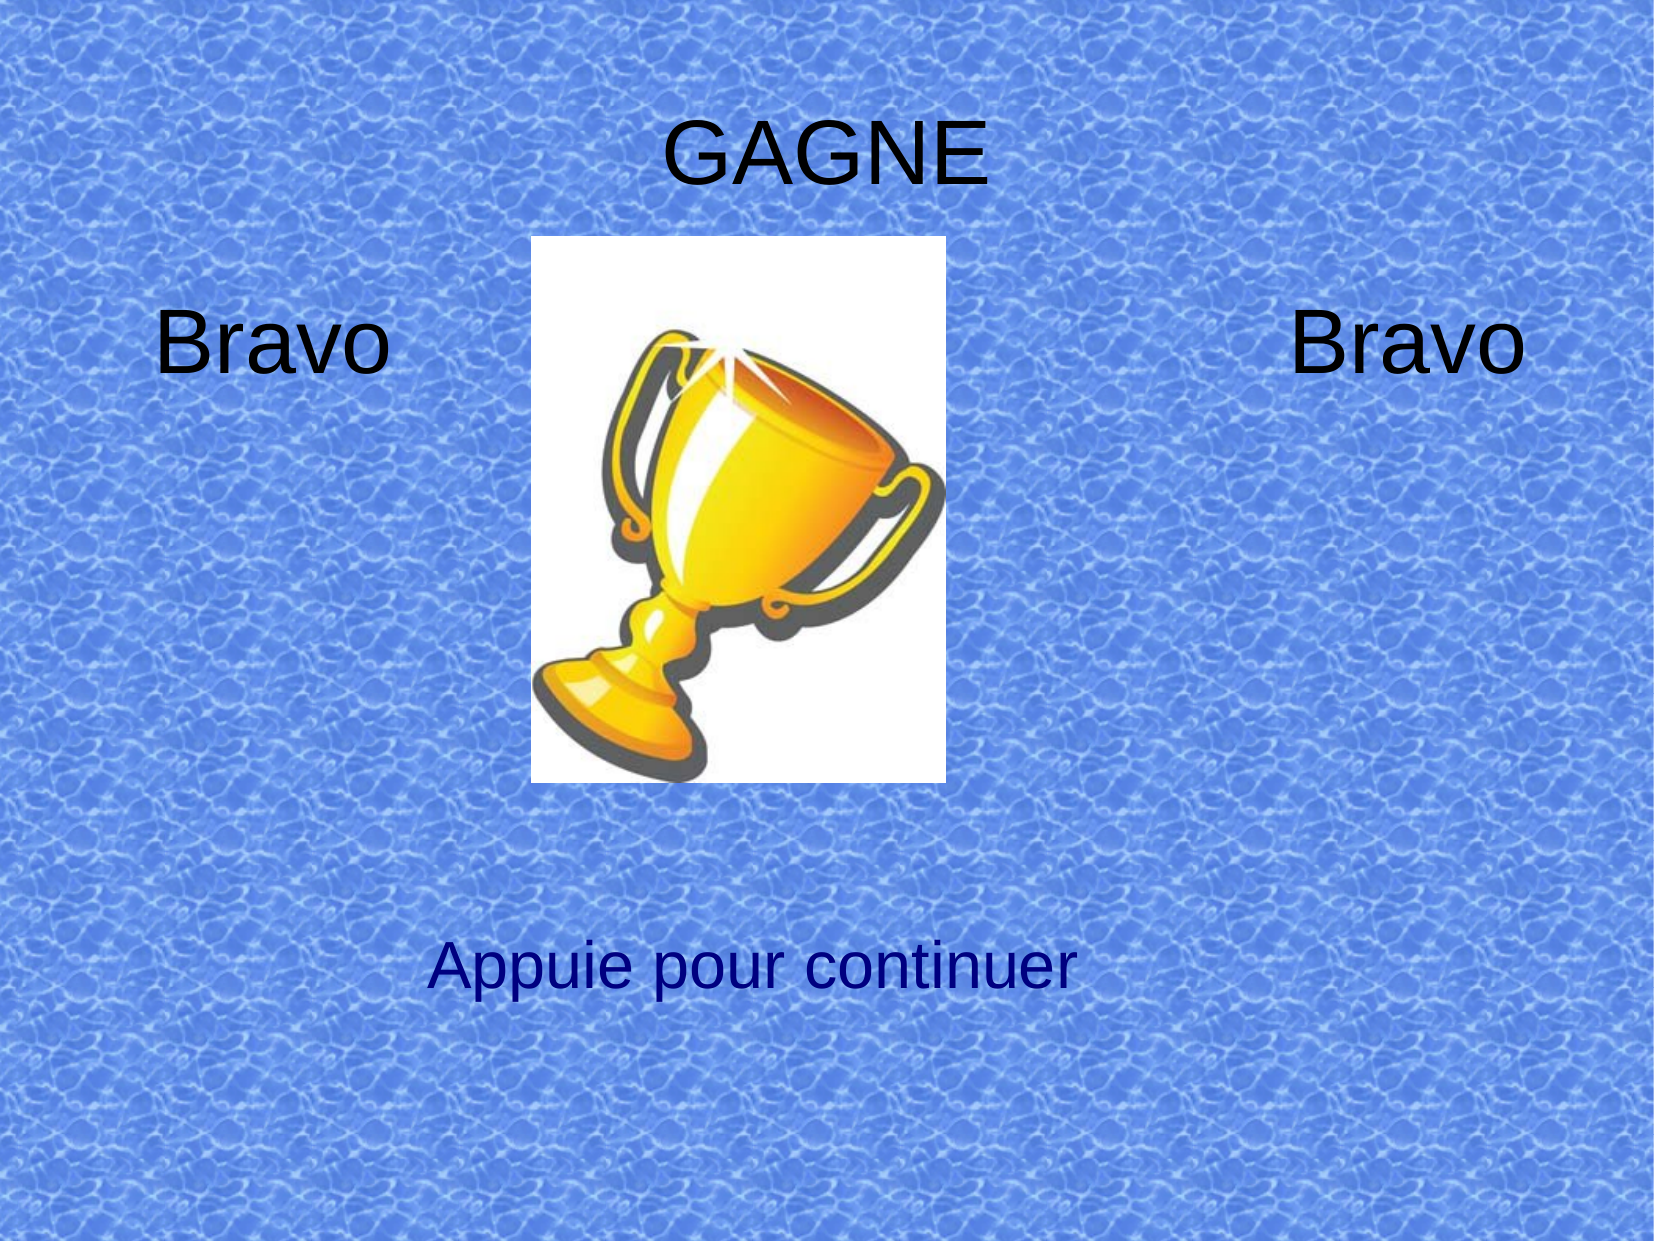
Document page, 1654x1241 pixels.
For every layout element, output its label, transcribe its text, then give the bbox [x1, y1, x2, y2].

picture [0, 0, 1654, 1241]
list Bravo Bravo Appuie pour continuer [82, 290, 1571, 1010]
title GAGNE [82, 49, 1571, 257]
